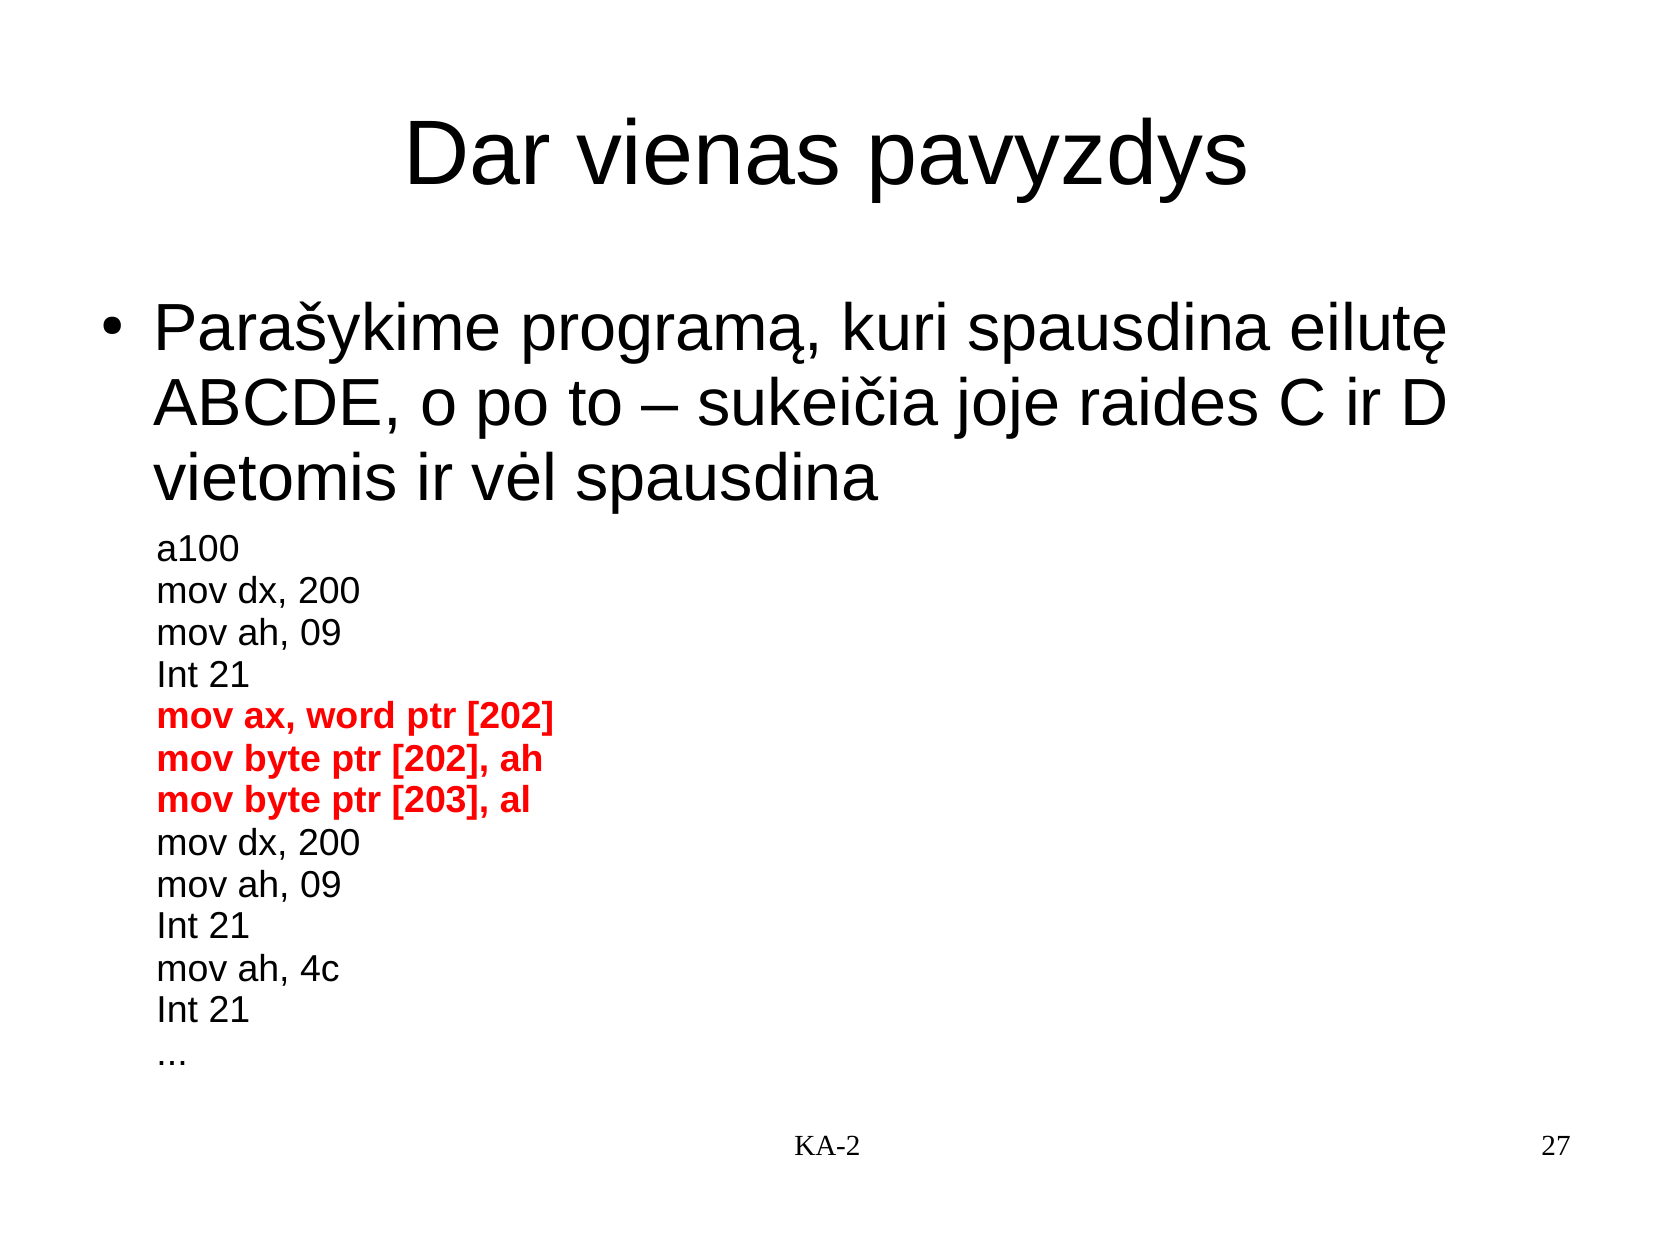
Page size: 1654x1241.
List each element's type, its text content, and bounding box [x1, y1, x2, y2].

title Dar vienas pavyzdys [82, 49, 1571, 257]
list Parašykime programą, kuri spausdina eilutę ABCDE, o po to – sukeičia joje raides C ir D vietomis ir vėl spausdina [82, 290, 1538, 556]
text_box a100 mov dx, 200 mov ah, 09 Int 21 mov ax, word ptr [202] mov byte ptr [202], ah mov byte ptr [203], al mov dx, 200 mov ah, 09 Int 21 mov ah, 4c Int 21 ... [141, 519, 1371, 1123]
